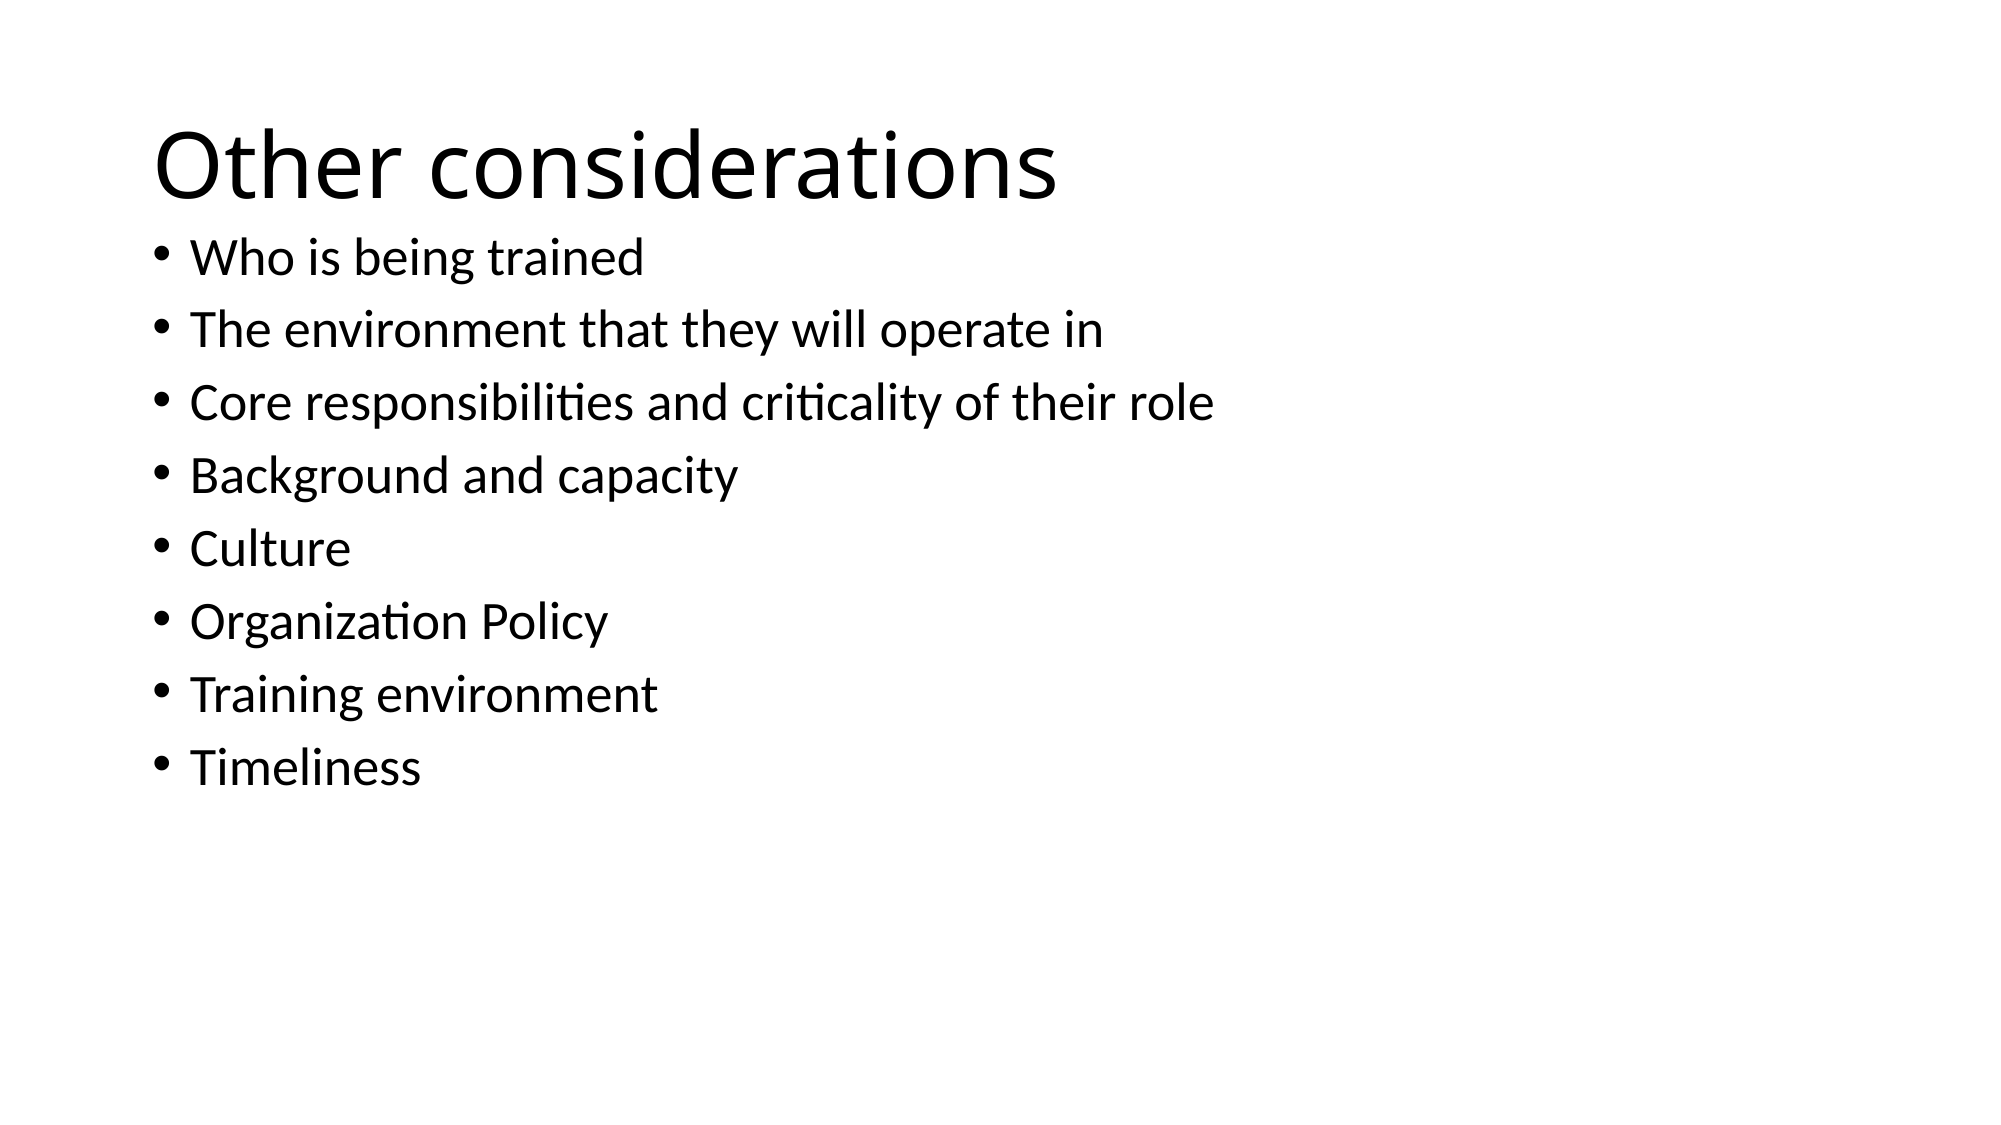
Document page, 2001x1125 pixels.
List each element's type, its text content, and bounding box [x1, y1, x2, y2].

list Who is being trained The environment that they will operate in Core responsibilities and criticality of their role Background and capacity Culture Organization Policy Training environment Timeliness [137, 226, 1764, 815]
title Other considerations [137, 59, 1863, 278]
